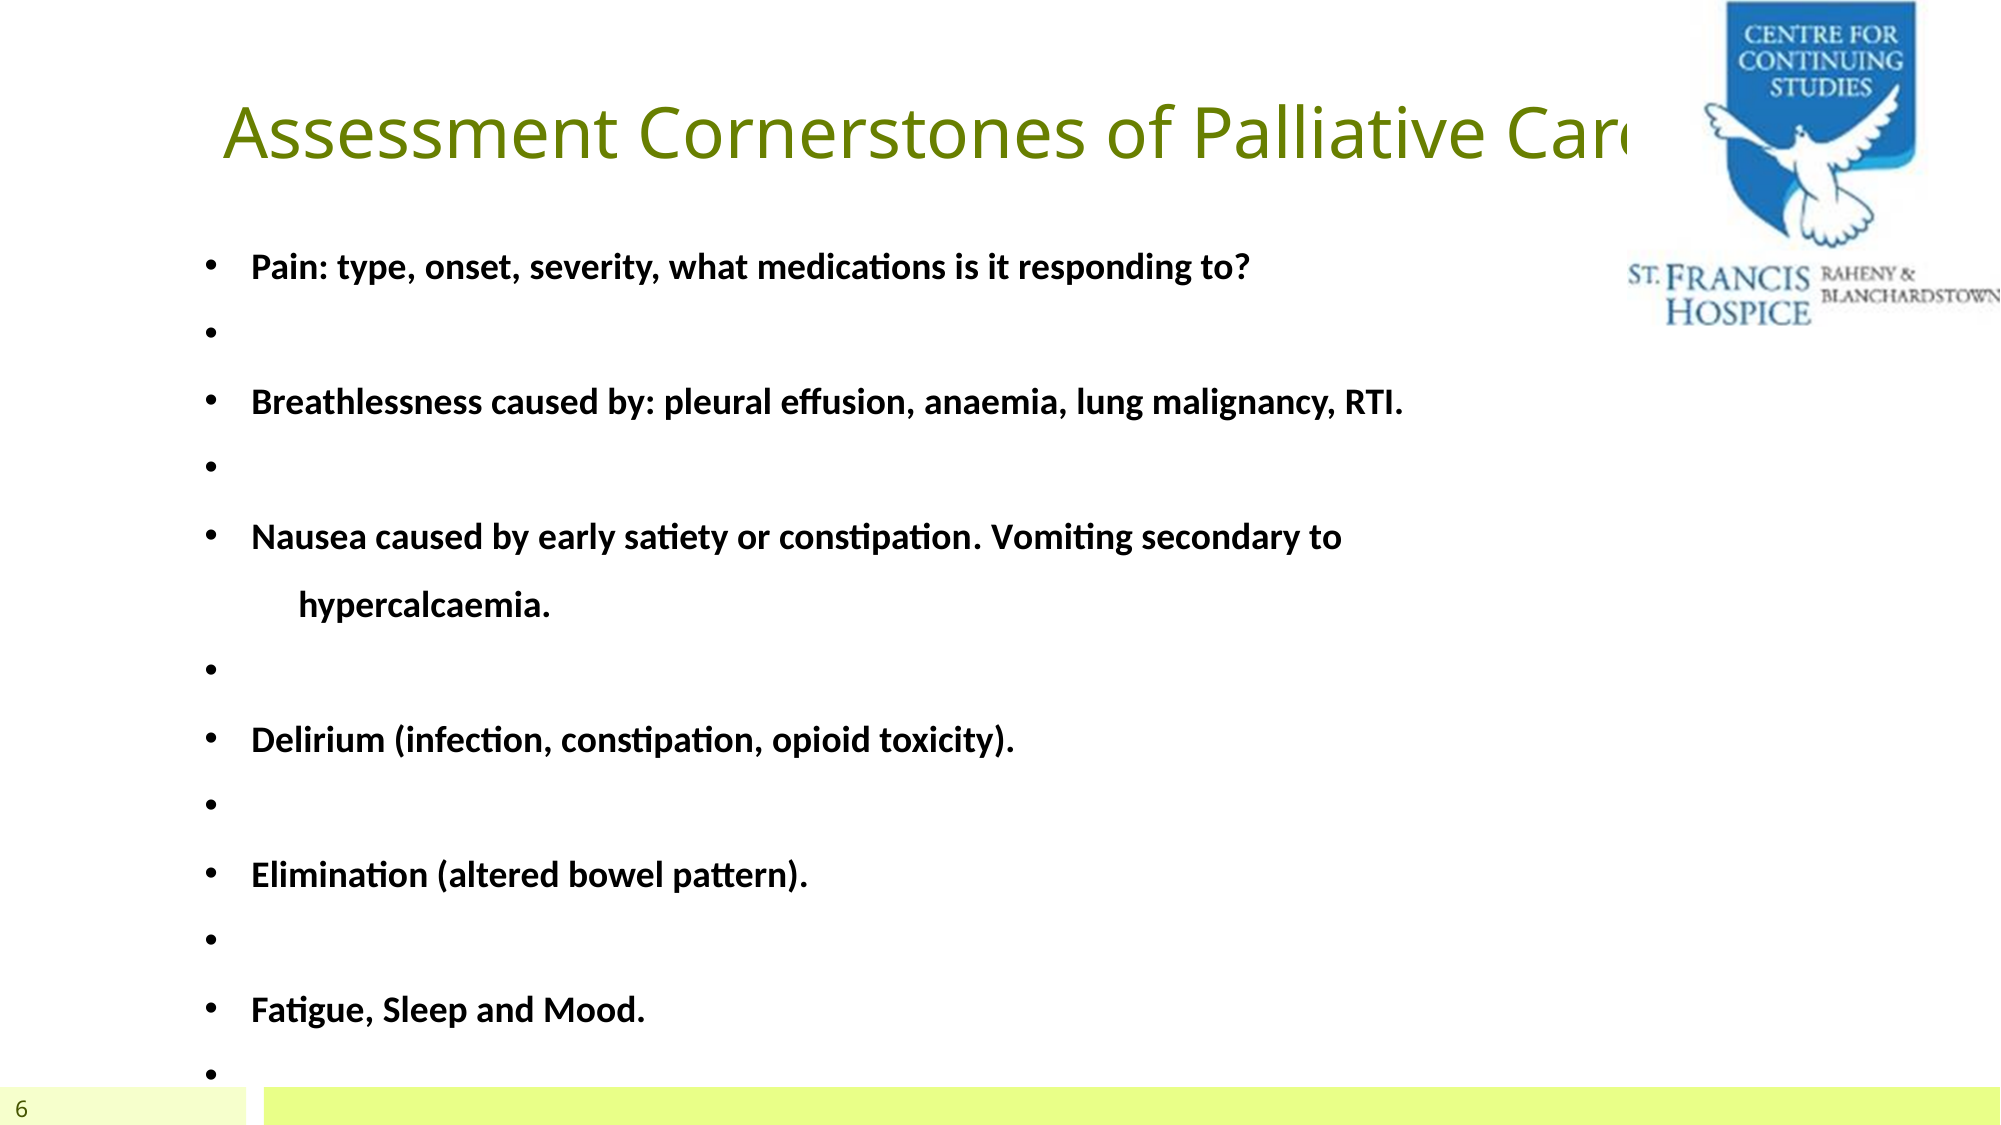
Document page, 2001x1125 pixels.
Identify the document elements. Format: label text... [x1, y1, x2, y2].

text_box Pain: type, onset, severity, what medications is it responding to? Breathlessness caused by: pleural effusion, anaemia, lung malignancy, RTI. Nausea caused by early satiety or constipation. Vomiting secondary to hypercalcaemia. Delirium (infection, constipation, opioid toxicity). Elimination (altered bowel pattern). Fatigue, Sleep and Mood. [190, 212, 1476, 1105]
picture [1627, 0, 2000, 328]
title Assessment Cornerstones of Palliative Care [208, 60, 1627, 181]
text_box [0, 1087, 68, 1125]
